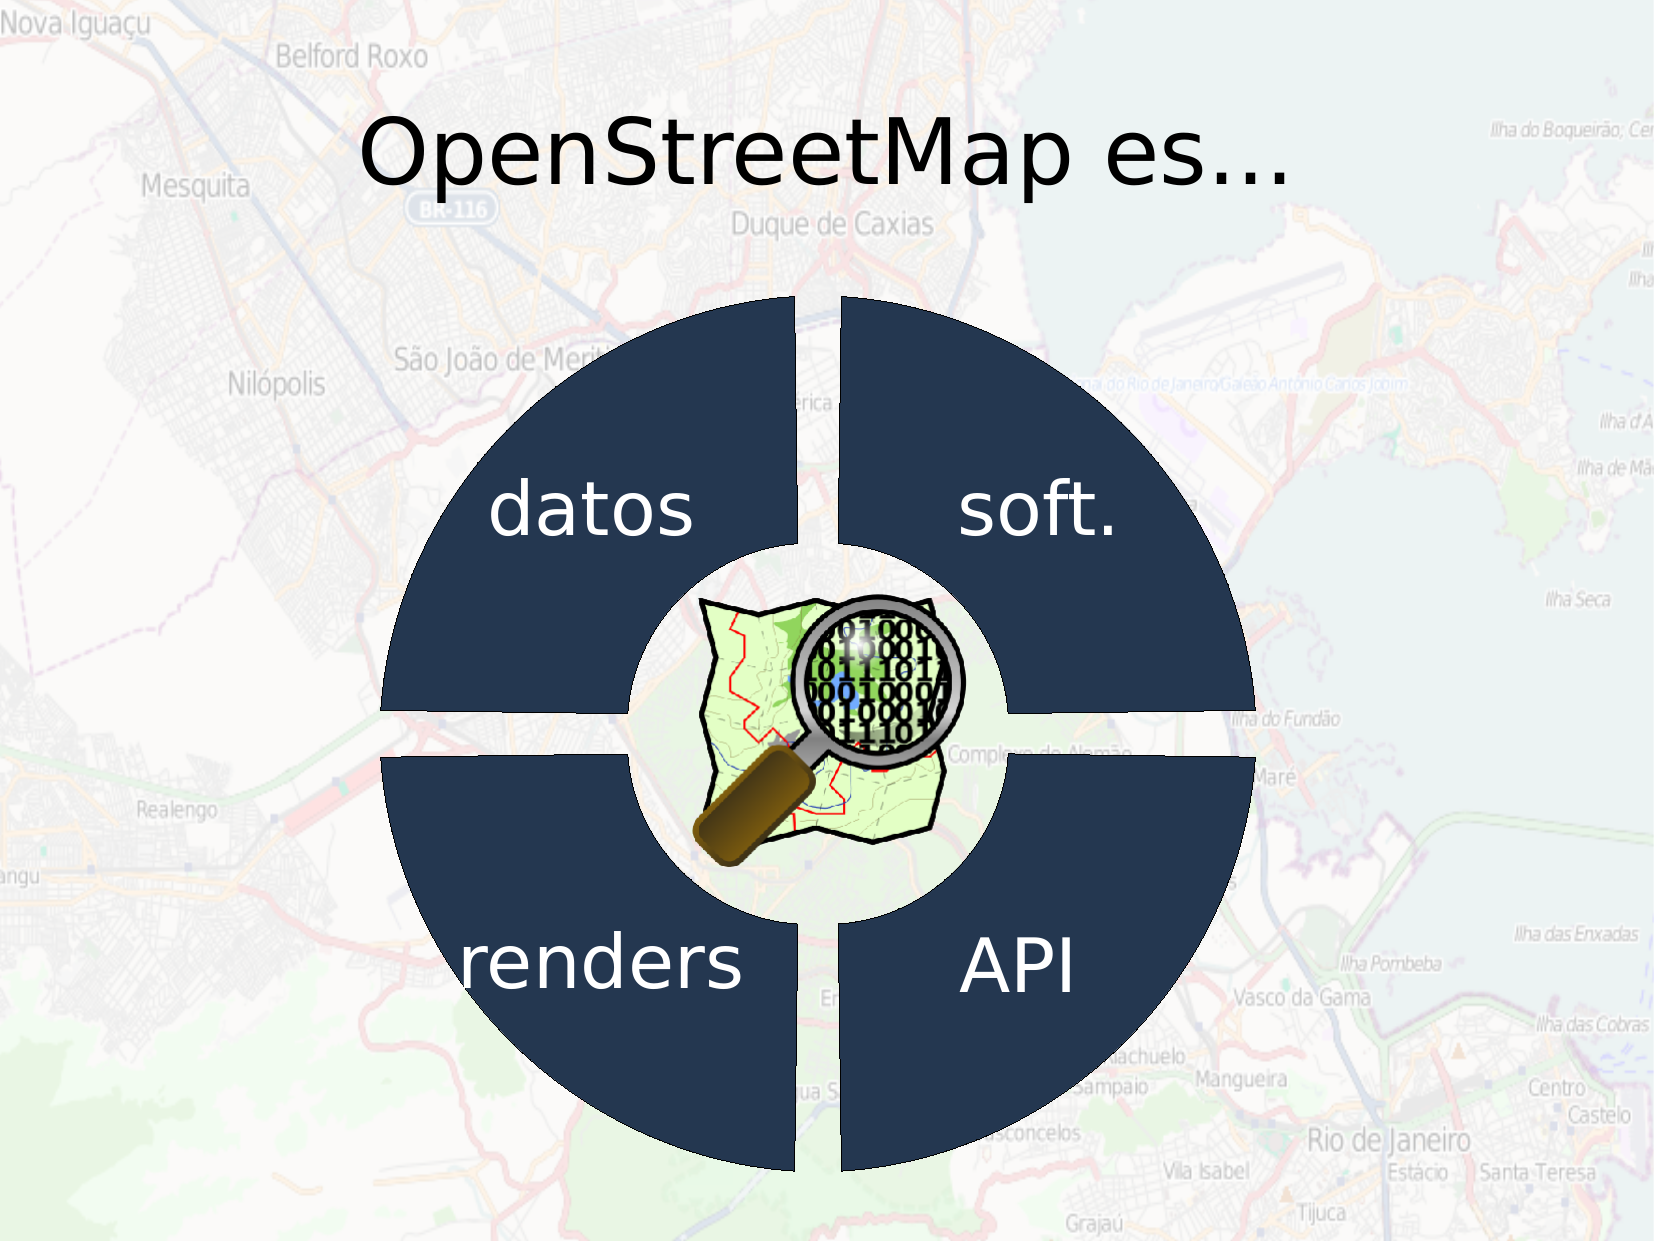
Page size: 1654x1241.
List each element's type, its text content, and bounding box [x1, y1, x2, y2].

text_box datos [472, 458, 711, 562]
title OpenStreetMap es... [82, 49, 1571, 257]
text_box renders [442, 911, 770, 1014]
text_box [485, 919, 798, 1172]
text_box [380, 296, 798, 714]
text_box soft. [942, 458, 1136, 561]
text_box [838, 753, 1256, 1172]
text_box API [944, 915, 1093, 1018]
text_box [838, 296, 1256, 714]
picture [687, 586, 972, 870]
text_box [380, 754, 742, 953]
